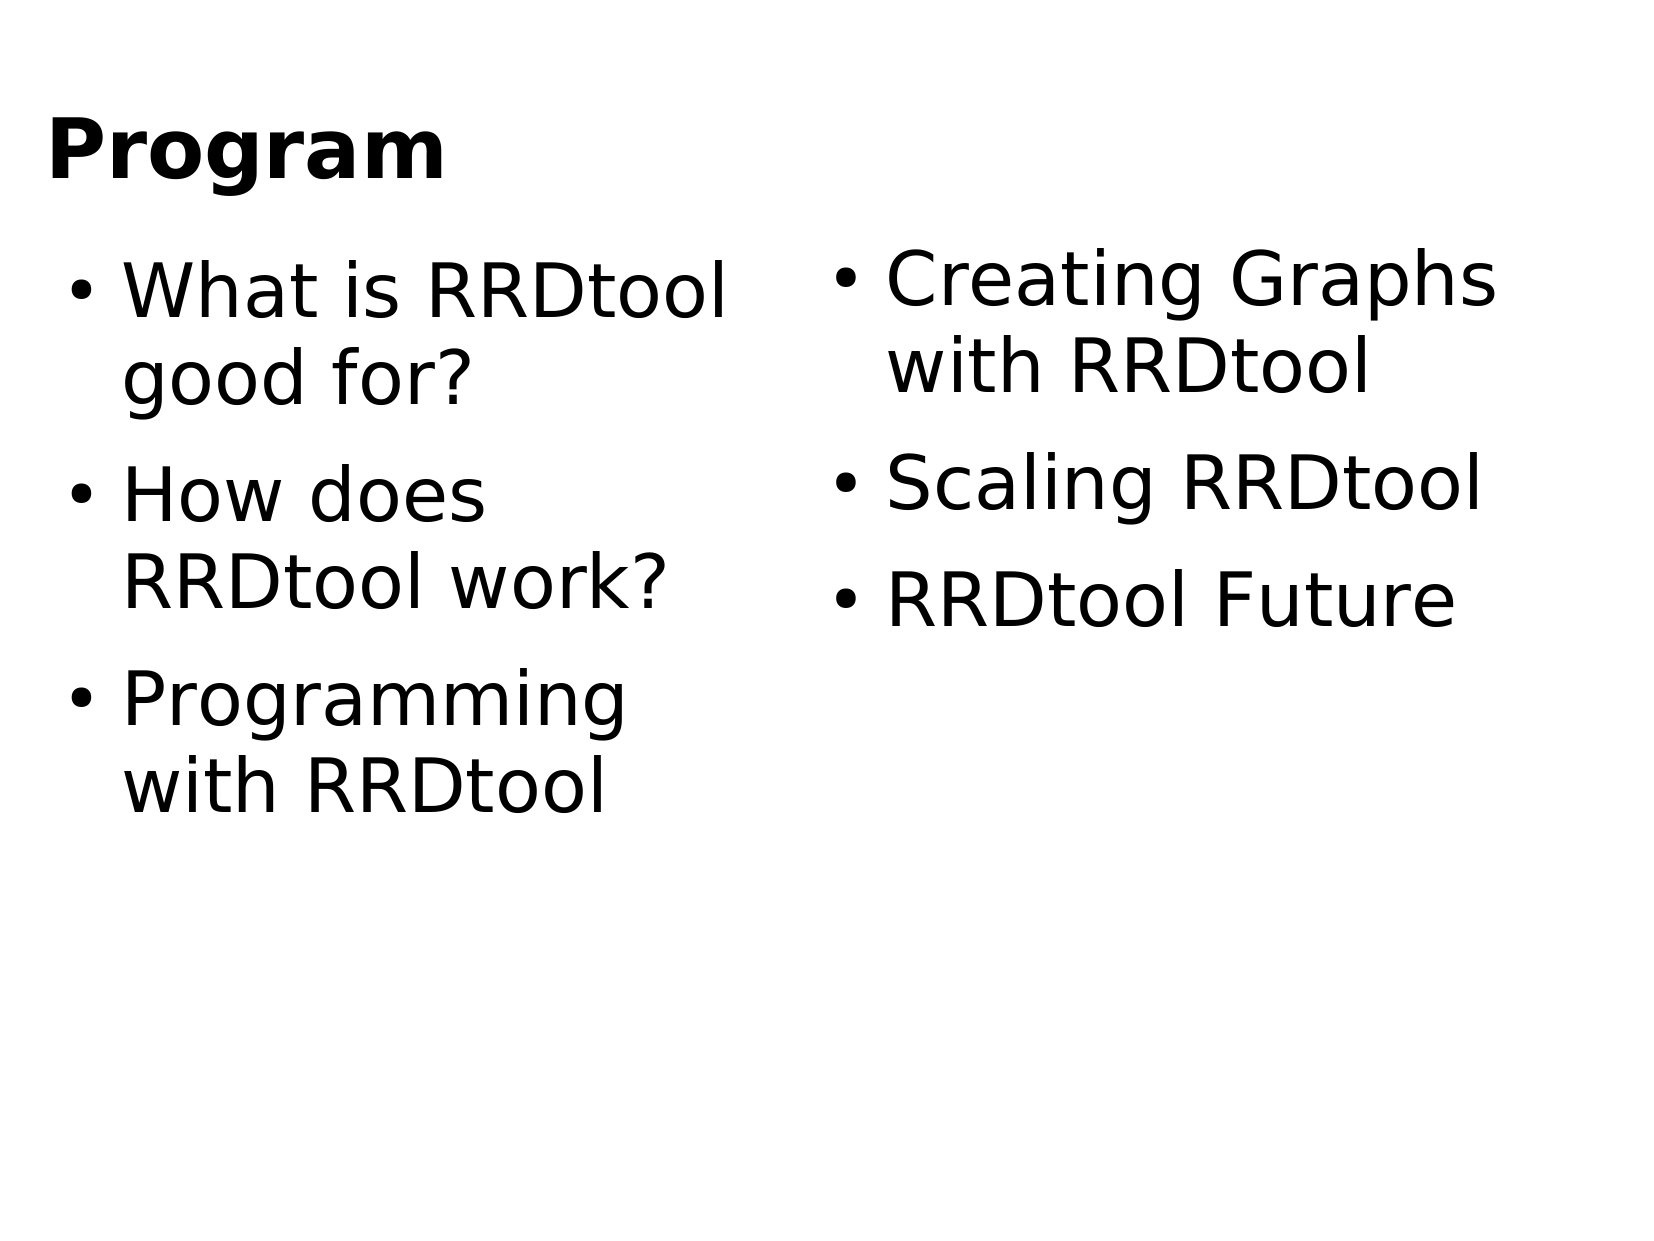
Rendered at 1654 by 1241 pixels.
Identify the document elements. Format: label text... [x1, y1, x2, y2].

list What is RRDtool good for? How does RRDtool work? Programming with RRDtool [50, 248, 768, 1111]
list Creating Graphs with RRDtool Scaling RRDtool RRDtool Future [814, 236, 1583, 1085]
title Program [45, 75, 1583, 225]
